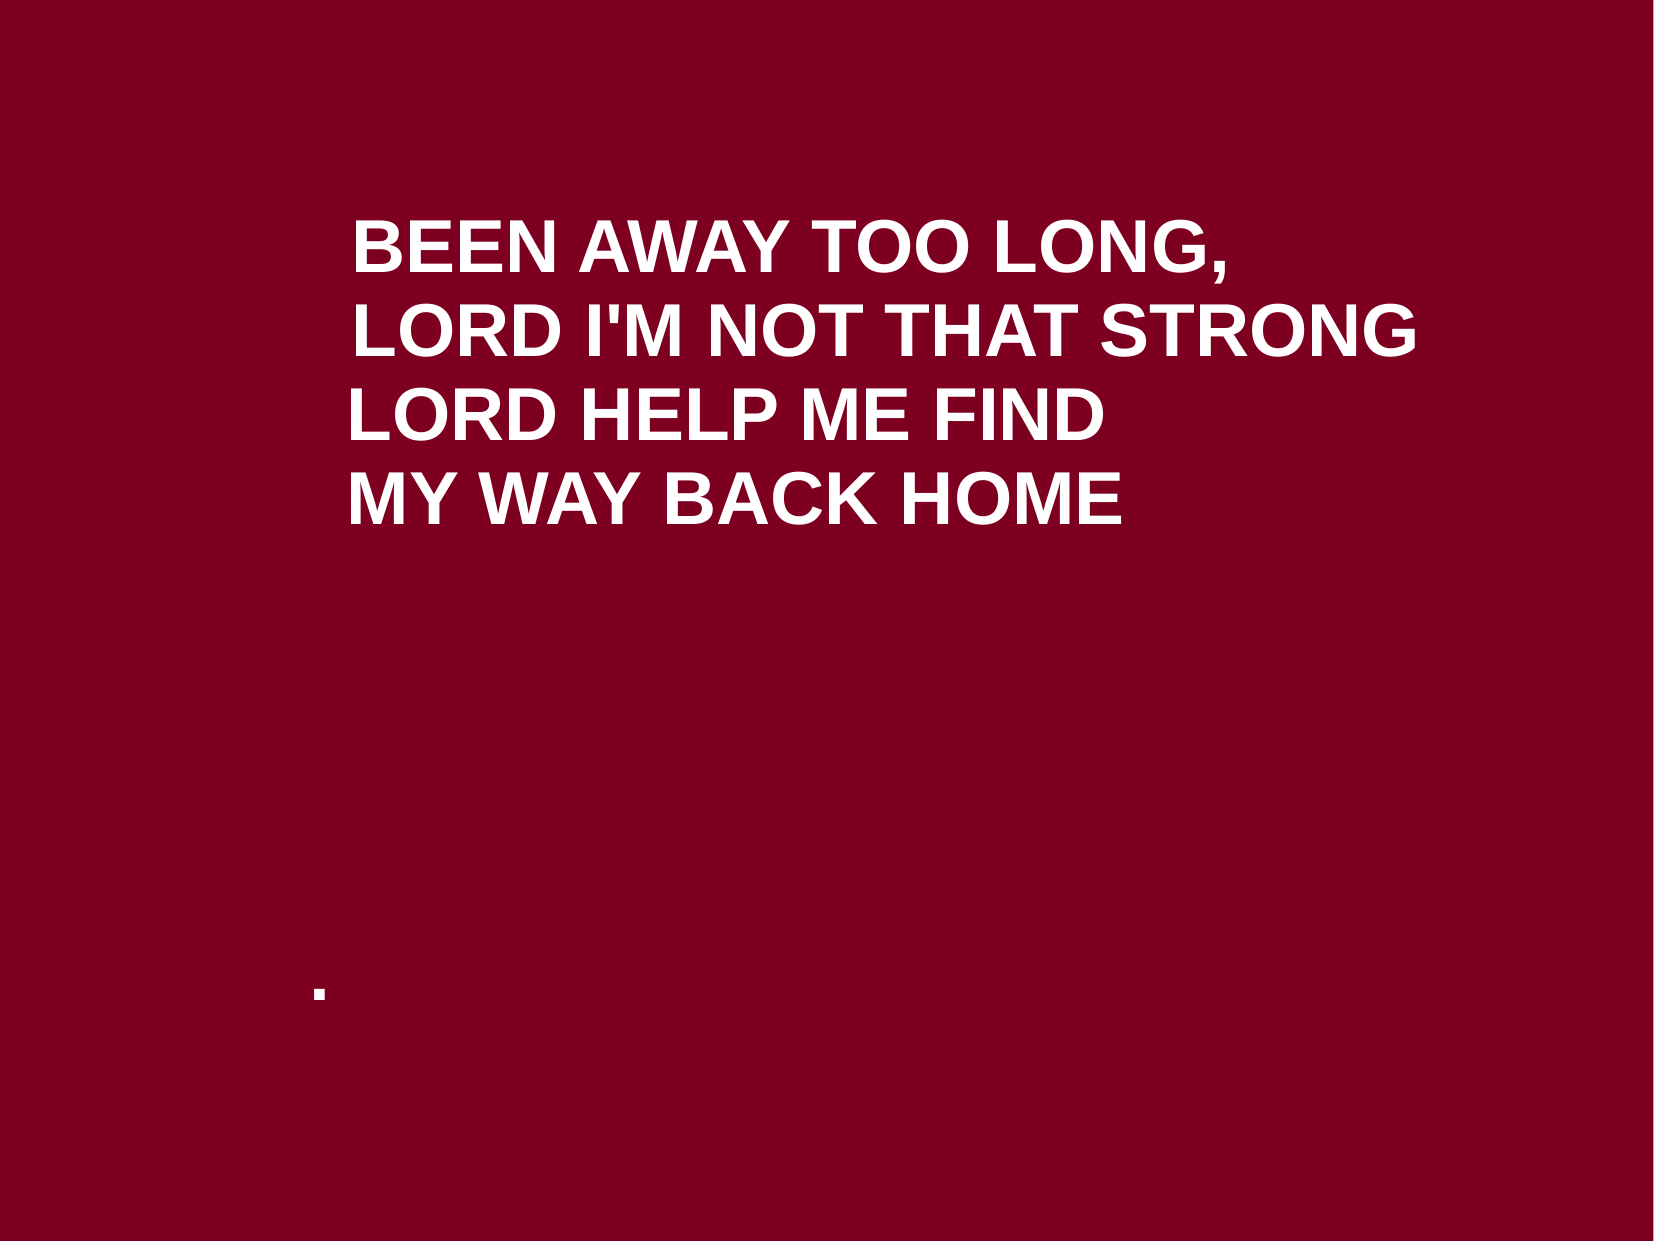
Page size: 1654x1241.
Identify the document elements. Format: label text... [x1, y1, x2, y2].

text_box BEEN AWAY TOO LONG, LORD I'M NOT THAT STRONG LORD HELP ME FIND MY WAY BACK HOME . [0, 0, 1654, 1241]
